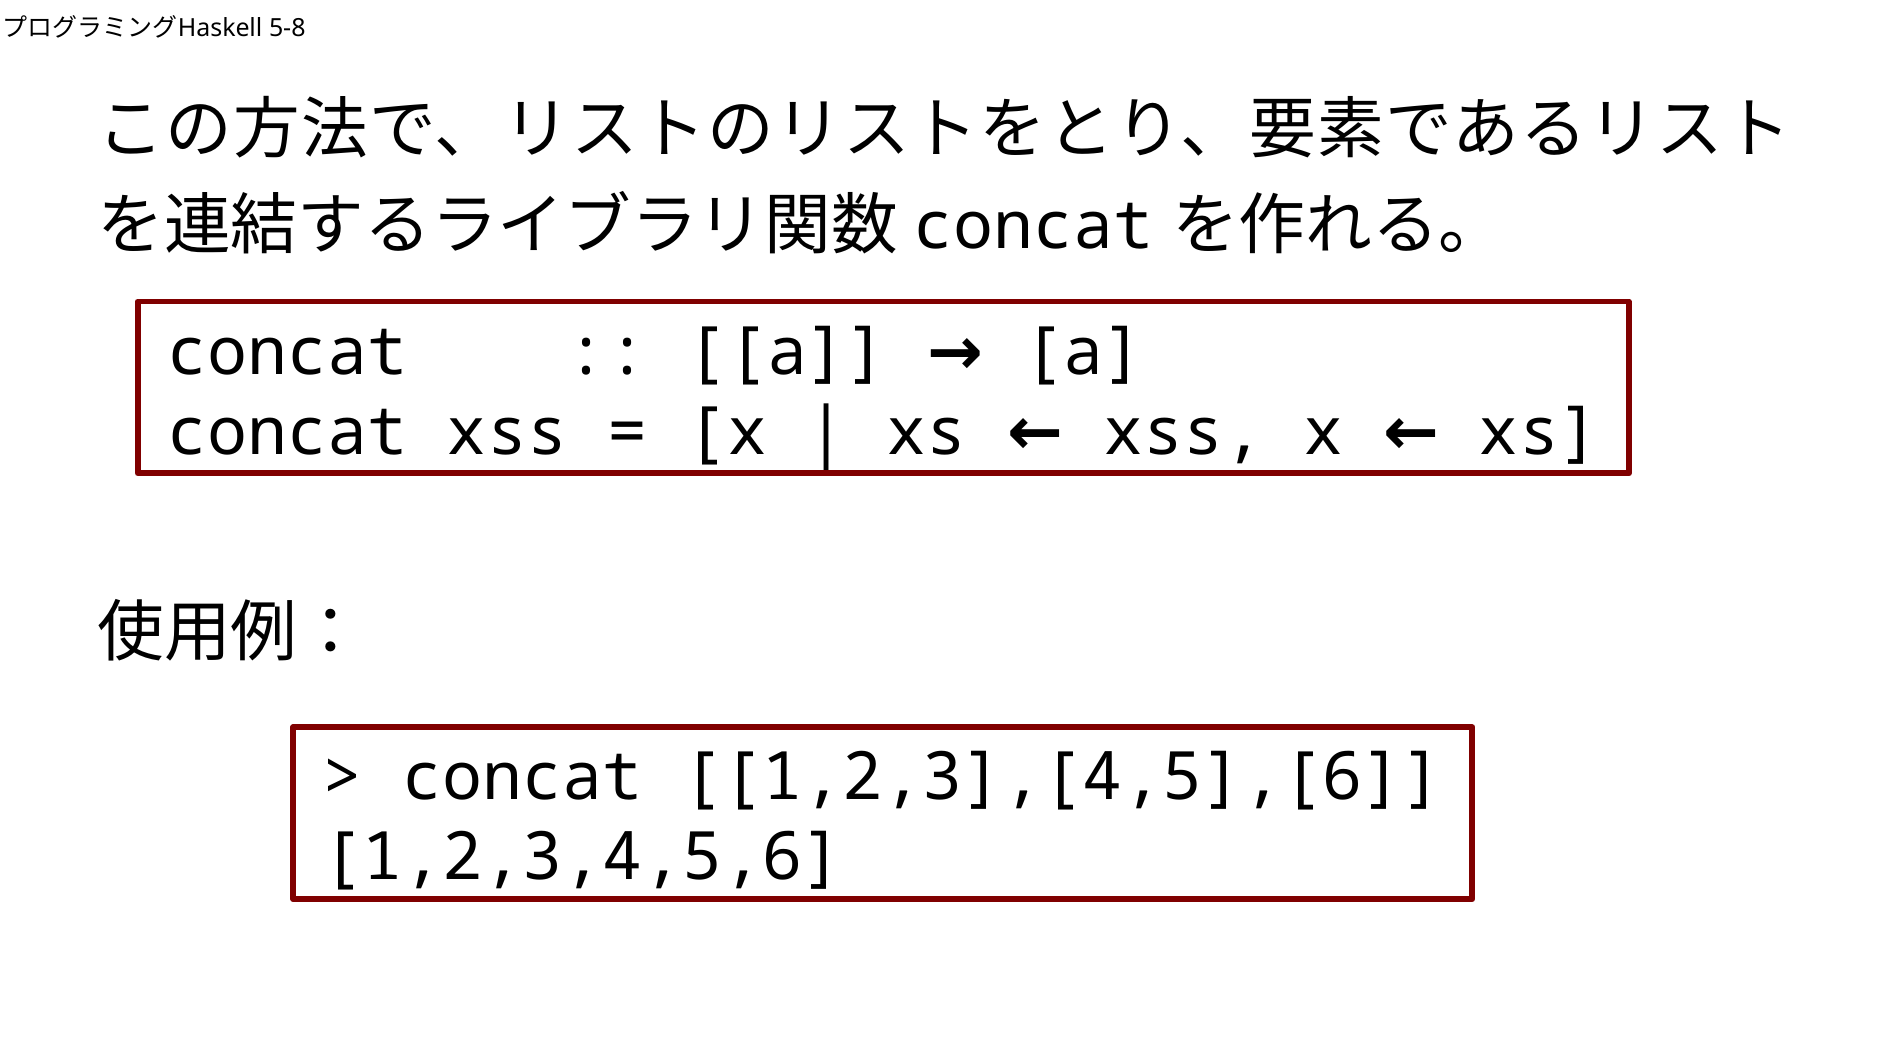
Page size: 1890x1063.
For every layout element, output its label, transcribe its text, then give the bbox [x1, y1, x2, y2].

list この方法で、リストのリストをとり、要素であるリストを連結するライブラリ関数 concat を作れる。 [94, 71, 1796, 223]
text_box > concat [[1,2,3],[4,5],[6]] [1,2,3,4,5,6] [293, 727, 1473, 900]
list 使用例： [94, 575, 1796, 650]
text_box concat :: [[a]] → [a] concat xss = [x | xs ← xss, x ← xs] [137, 301, 1629, 474]
